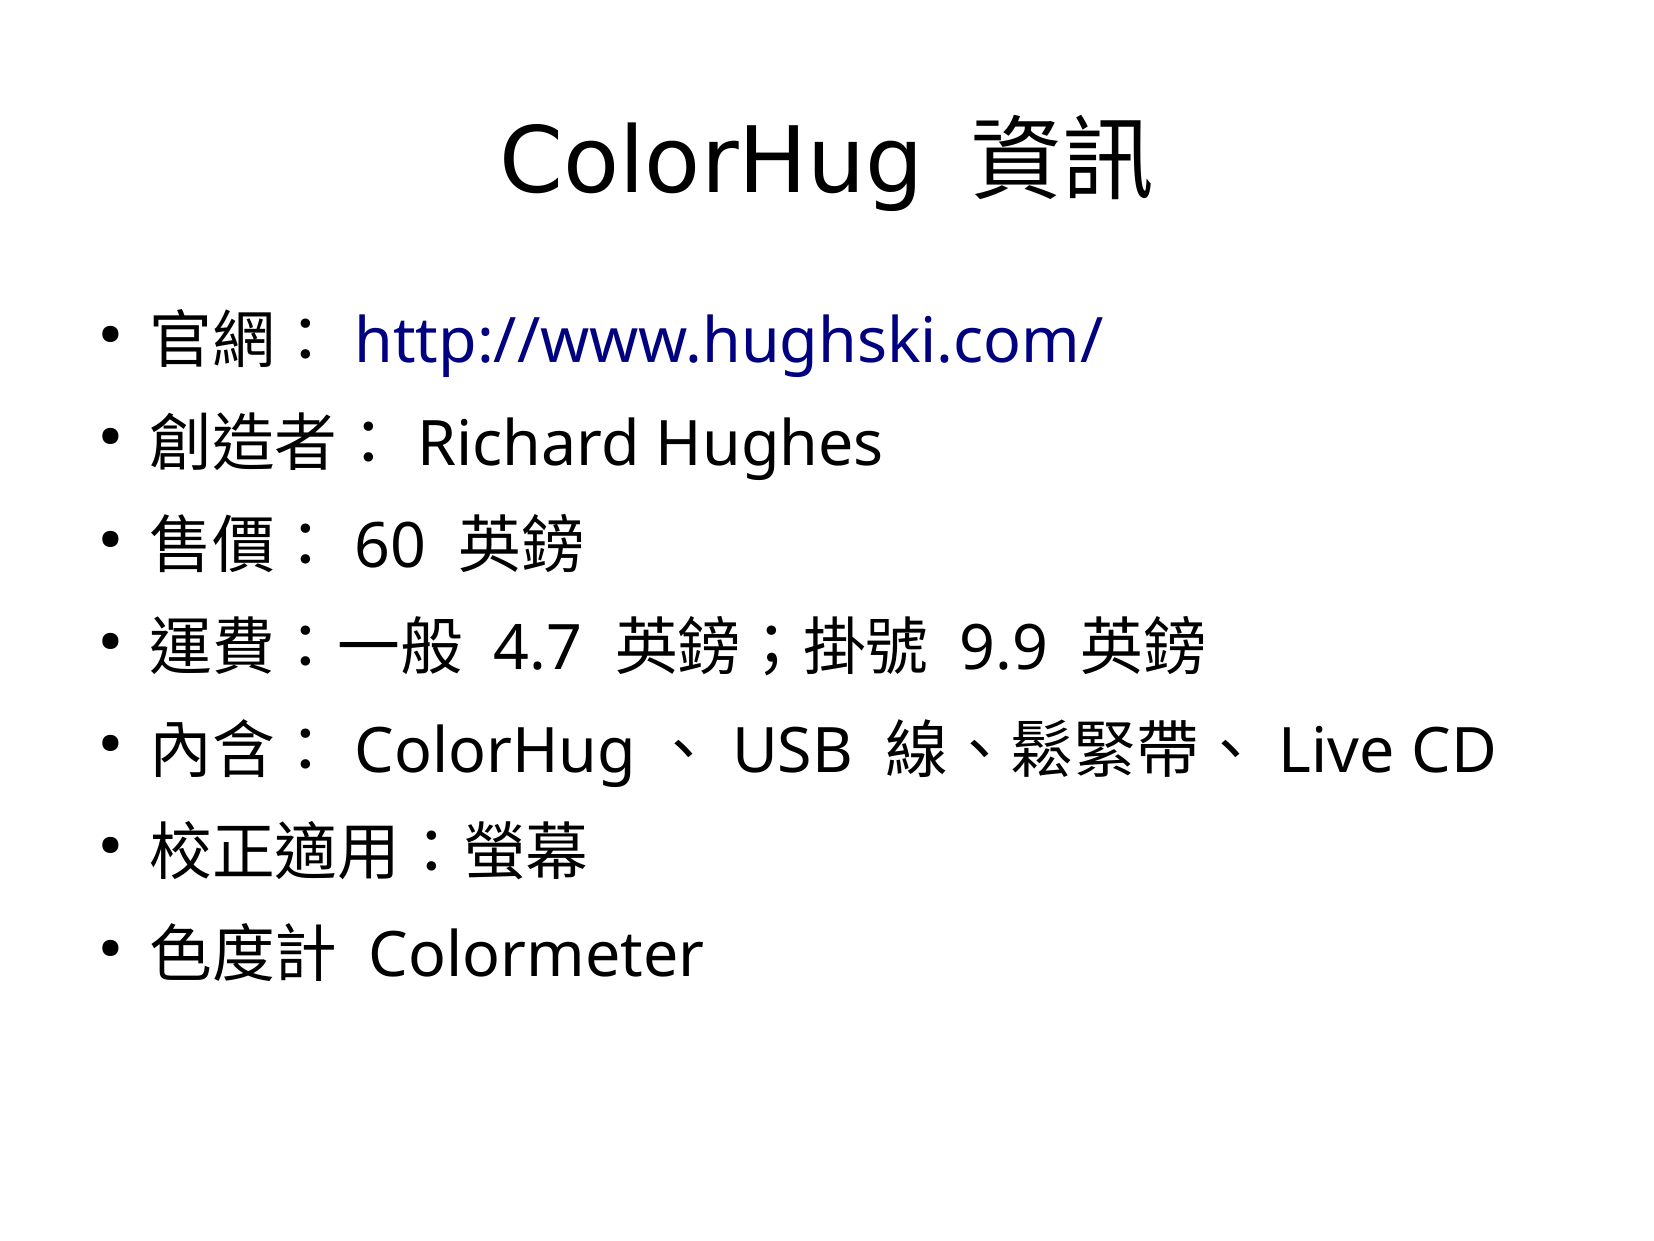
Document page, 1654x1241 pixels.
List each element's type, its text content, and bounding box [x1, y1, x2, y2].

list 官網：http://www.hughski.com/ 創造者：Richard Hughes 售價：60 英鎊 運費：一般 4.7 英鎊；掛號 9.9 英鎊 內含：ColorHug、USB 線、鬆緊帶、Live CD 校正適用：螢幕 色度計 Colormeter [82, 290, 1571, 1010]
title ColorHug 資訊 [82, 49, 1571, 257]
